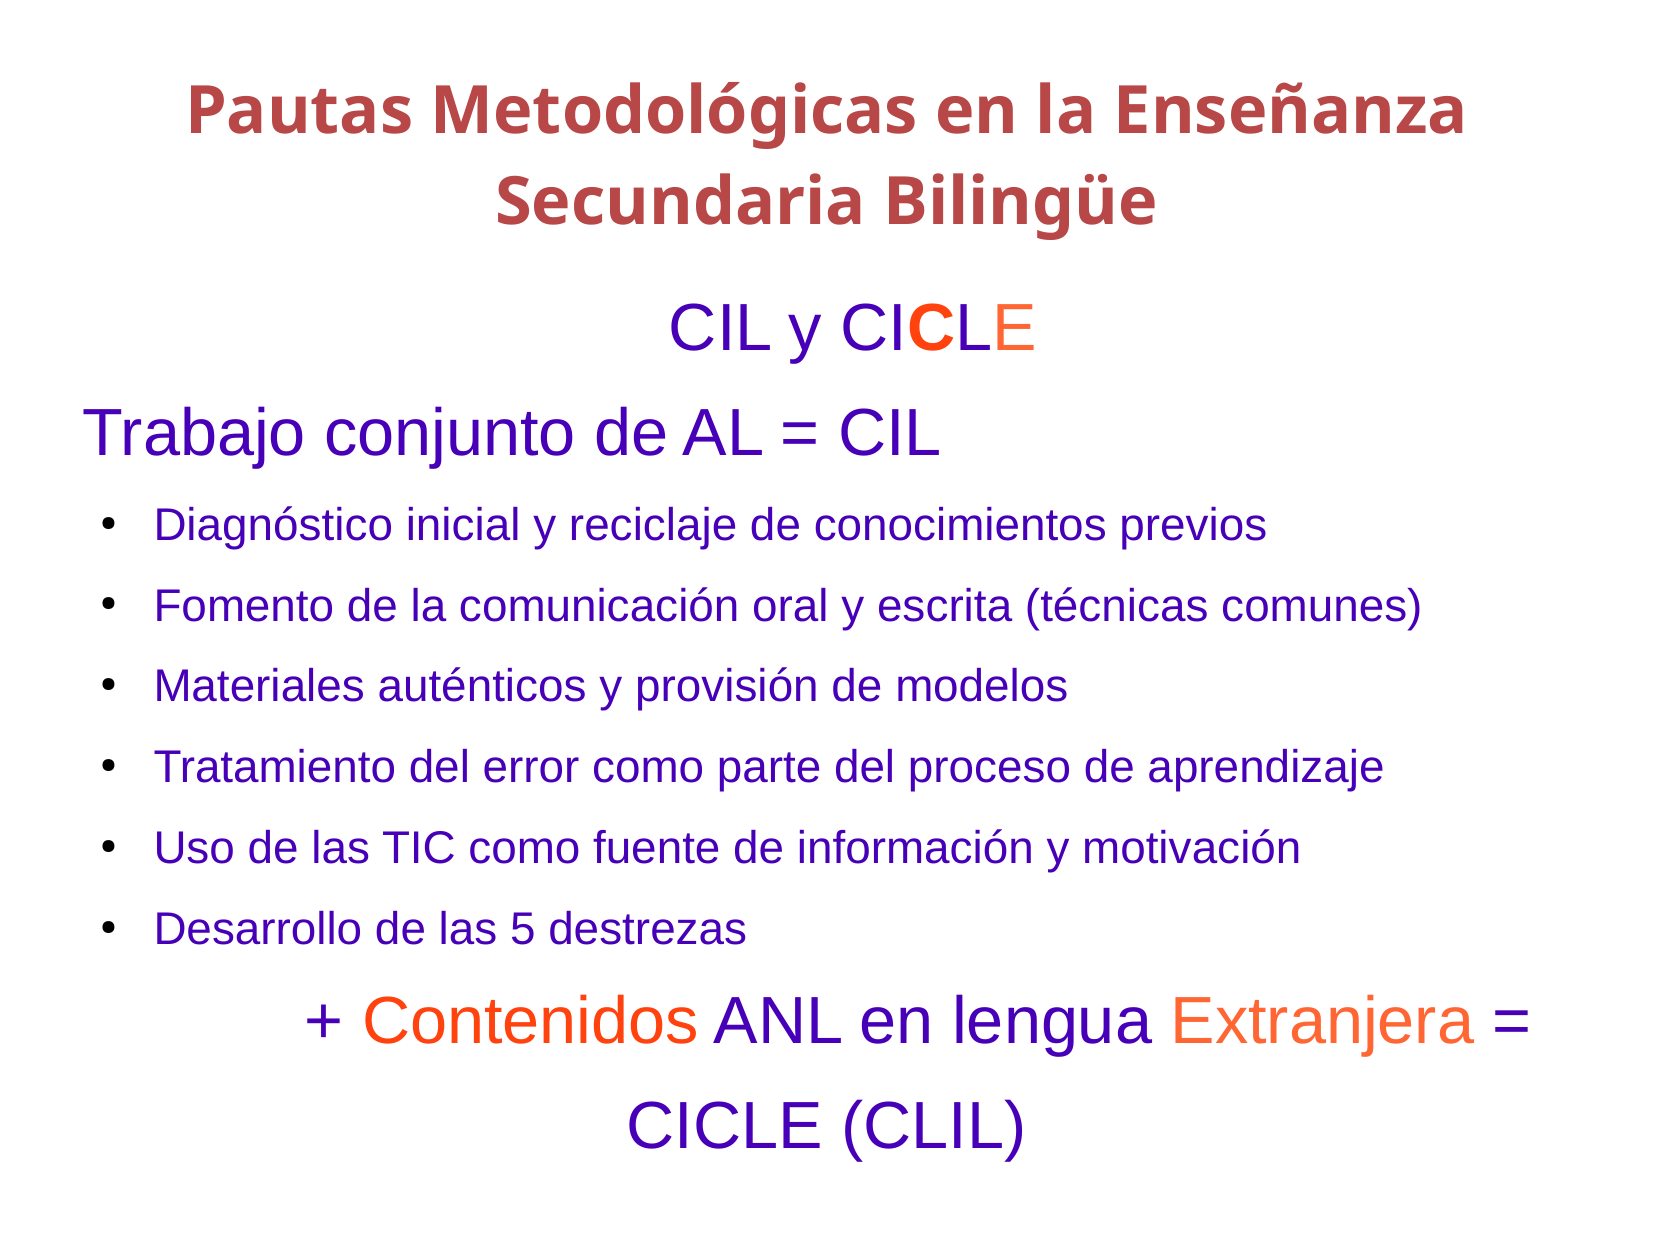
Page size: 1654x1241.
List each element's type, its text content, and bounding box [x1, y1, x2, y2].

title Pautas Metodológicas en la Enseñanza Secundaria Bilingüe [82, 56, 1571, 250]
list CIL y CICLE Trabajo conjunto de AL = CIL Diagnóstico inicial y reciclaje de conocimientos previos Fomento de la comunicación oral y escrita (técnicas comunes) Materiales auténticos y provisión de modelos Tratamiento del error como parte del proceso de aprendizaje Uso de las TIC como fuente de información y motivación Desarrollo de las 5 destrezas + Contenidos ANL en lengua Extranjera = CICLE (CLIL) [82, 290, 1571, 1241]
